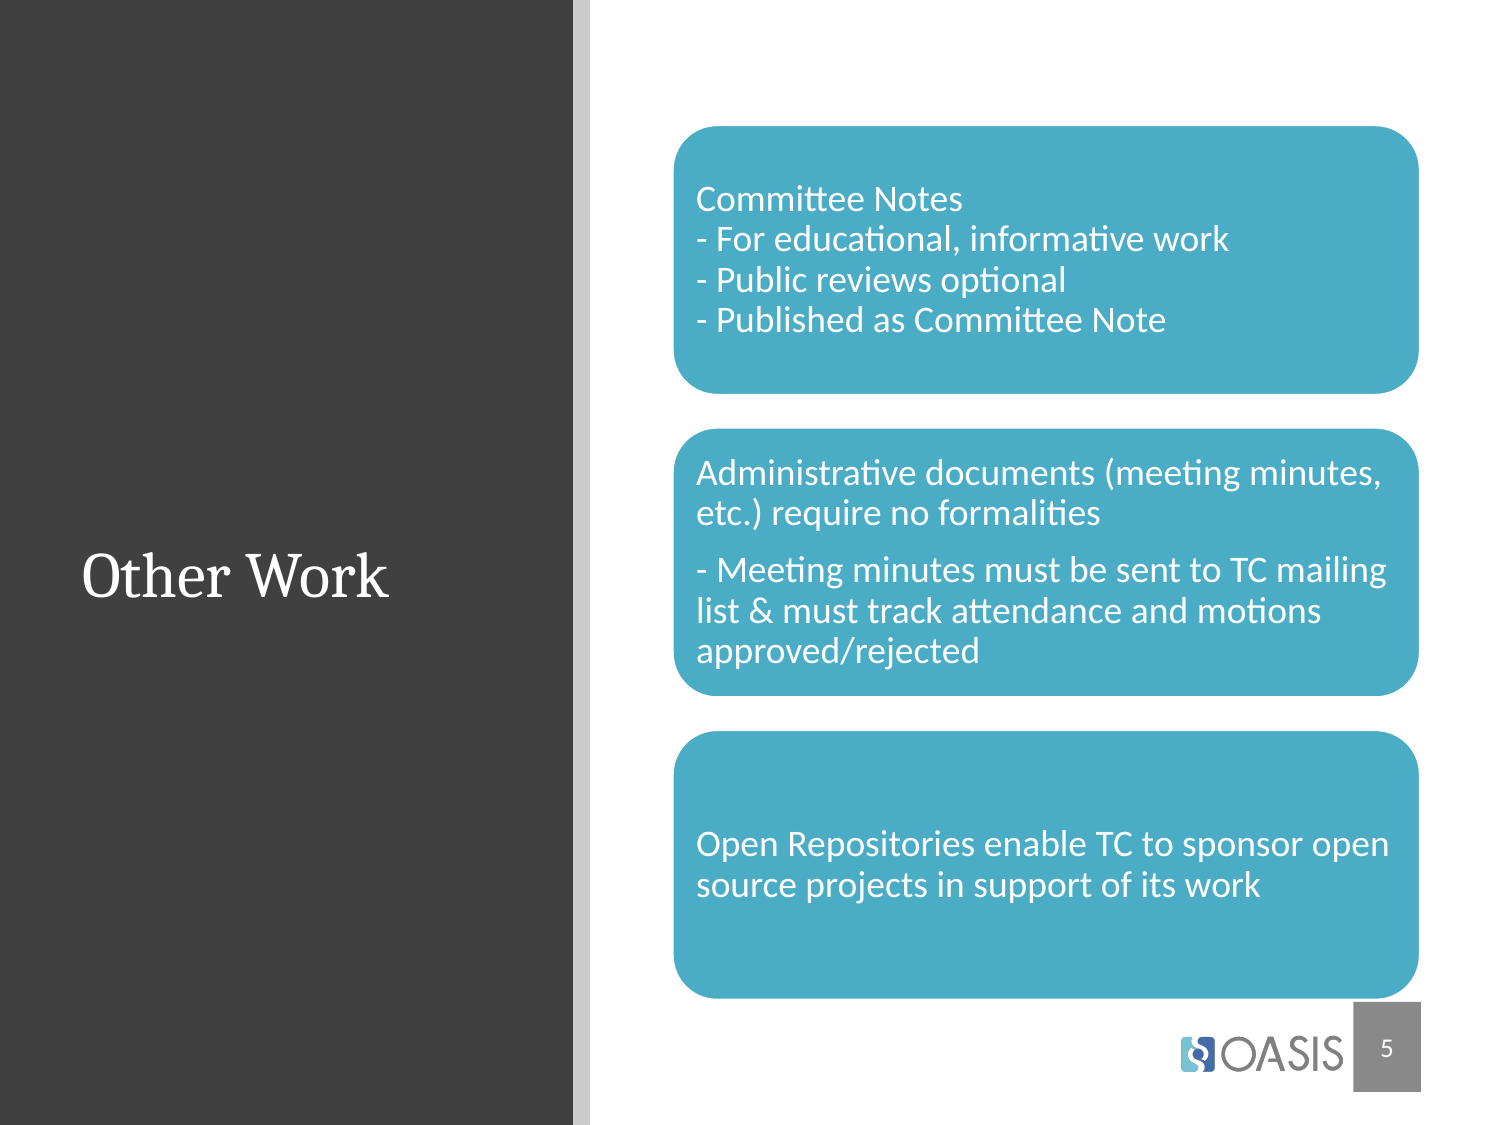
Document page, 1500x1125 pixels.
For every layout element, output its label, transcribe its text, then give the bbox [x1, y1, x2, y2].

text_box 5 [1353, 1001, 1421, 1092]
picture [1170, 1033, 1354, 1074]
text_box Administrative documents (meeting minutes, etc.) require no formalities - Meeting minutes must be sent to TC mailing list & must track attendance and motions approved/rejected [671, 426, 1421, 699]
text_box [0, 0, 590, 1125]
text_box Open Repositories enable TC to sponsor open source projects in support of its work [671, 729, 1421, 1001]
text_box Committee Notes - For educational, informative work - Public reviews optional - Published as Committee Note [671, 124, 1421, 396]
title Other Work [67, 133, 554, 1020]
